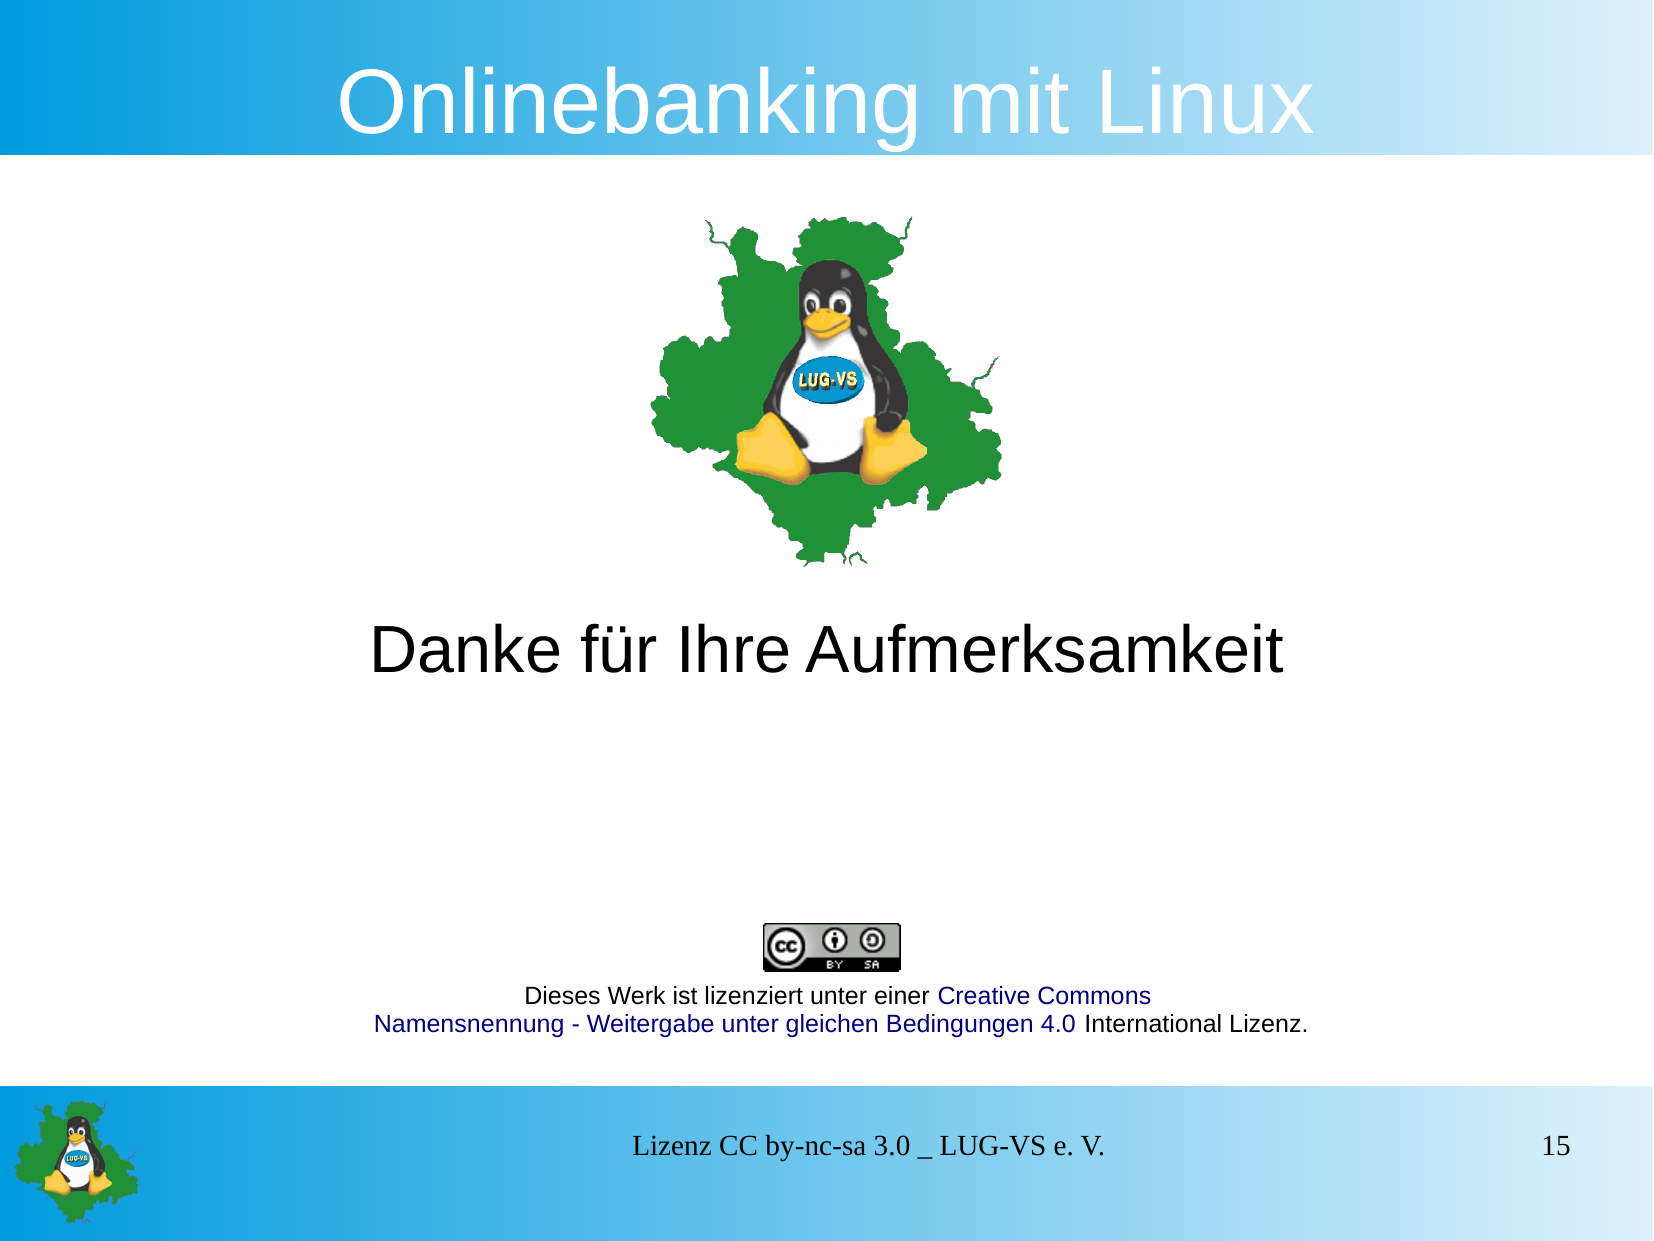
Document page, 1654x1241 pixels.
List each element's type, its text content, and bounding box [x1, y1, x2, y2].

text_box Dieses Werk ist lizenziert unter einer Creative Commons Namensnennung - Weitergabe unter gleichen Bedingungen 4.0 International Lizenz. [354, 974, 1329, 1046]
picture [640, 206, 1013, 569]
subtitle Danke für Ihre Aufmerksamkeit [82, 290, 1571, 1010]
picture [16, 1086, 142, 1241]
picture [763, 923, 901, 972]
title Onlinebanking mit Linux [82, 49, 1571, 155]
